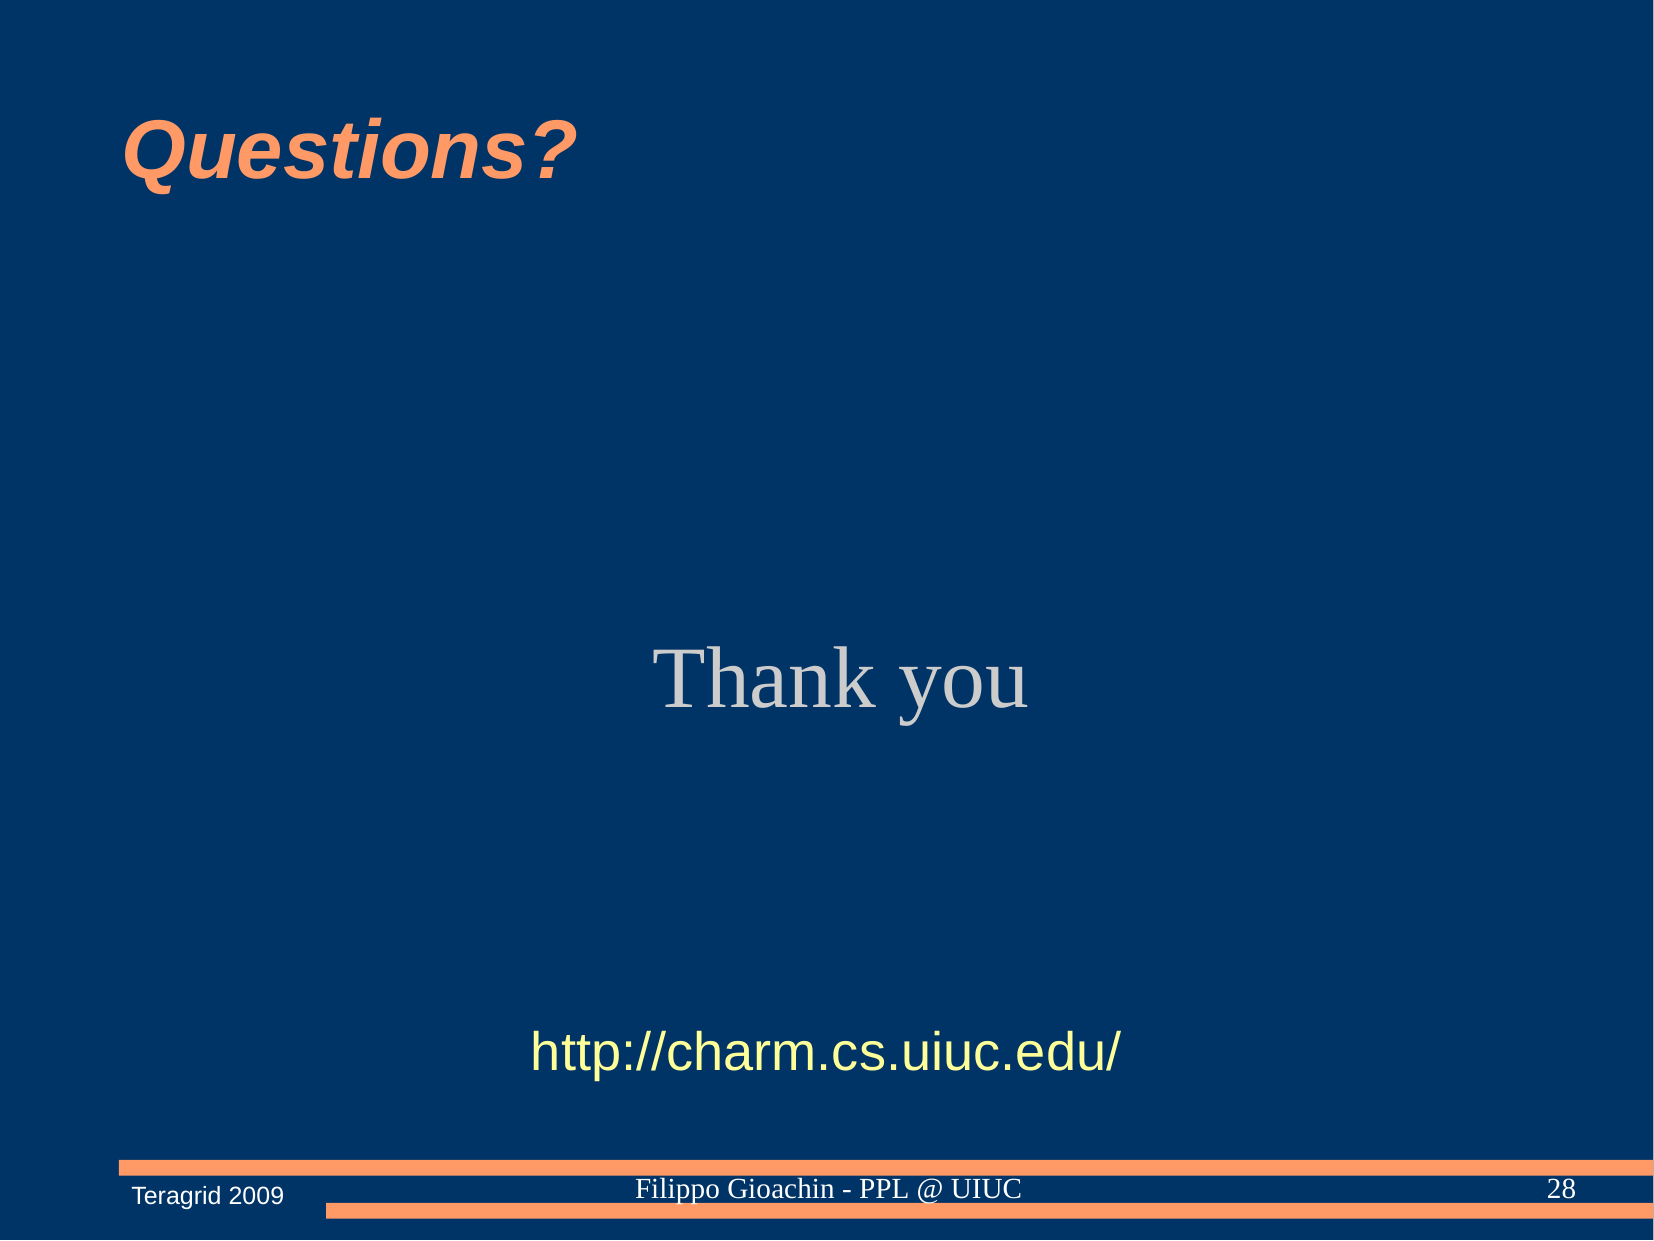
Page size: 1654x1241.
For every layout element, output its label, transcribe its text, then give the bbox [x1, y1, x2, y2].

text_box http://charm.cs.uiuc.edu/ [516, 1013, 1138, 1090]
title Questions? [121, 46, 1534, 254]
subtitle Thank you [121, 322, 1561, 1133]
